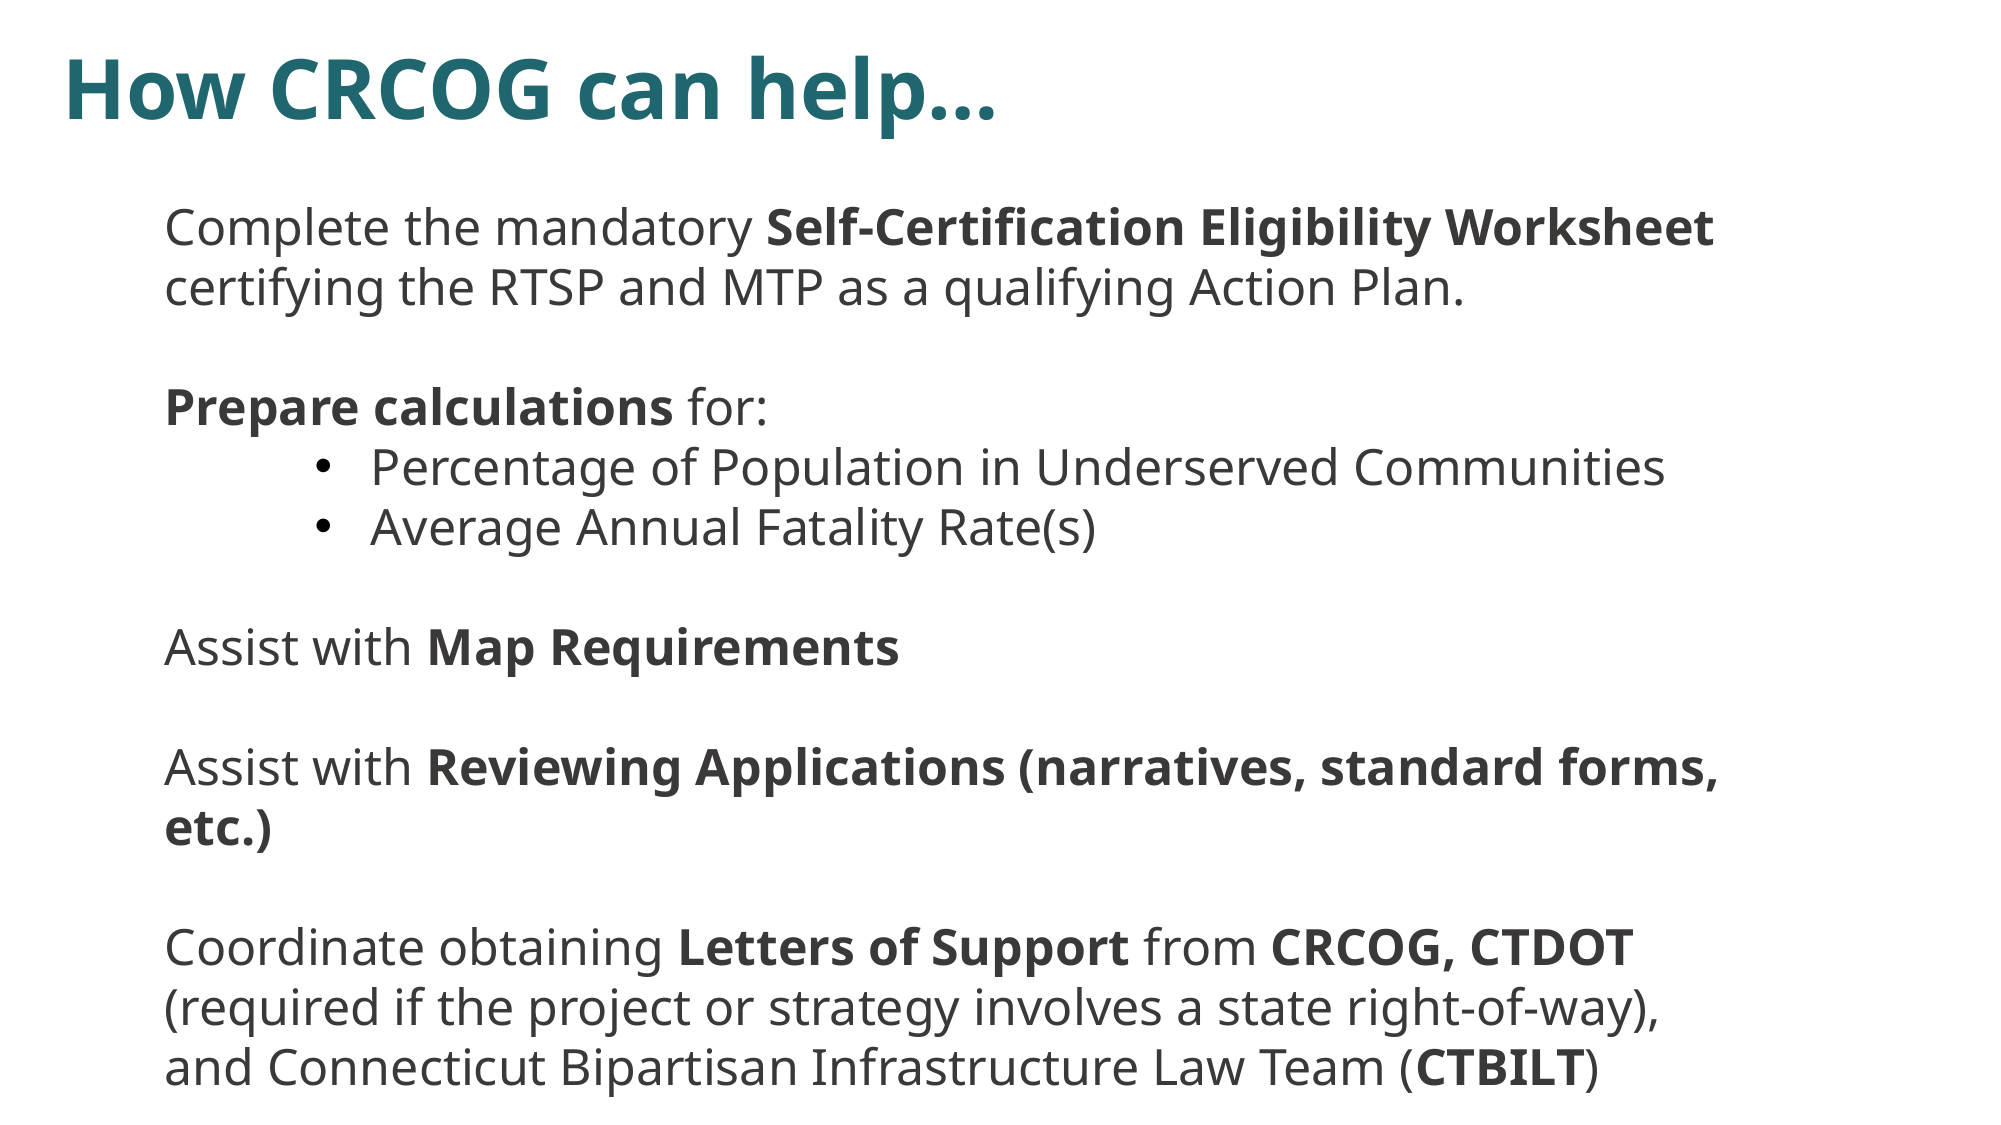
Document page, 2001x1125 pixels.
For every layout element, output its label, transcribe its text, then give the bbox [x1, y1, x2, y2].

text_box Complete the mandatory Self-Certification Eligibility Worksheet certifying the RTSP and MTP as a qualifying Action Plan. Prepare calculations for: Percentage of Population in Underserved Communities Average Annual Fatality Rate(s) Assist with Map Requirements Assist with Reviewing Applications (narratives, standard forms, etc.) Coordinate obtaining Letters of Support from CRCOG, CTDOT (required if the project or strategy involves a state right-of-way), and Connecticut Bipartisan Infrastructure Law Team (CTBILT) [149, 188, 1761, 1052]
text_box How CRCOG can help… [47, 28, 1198, 145]
